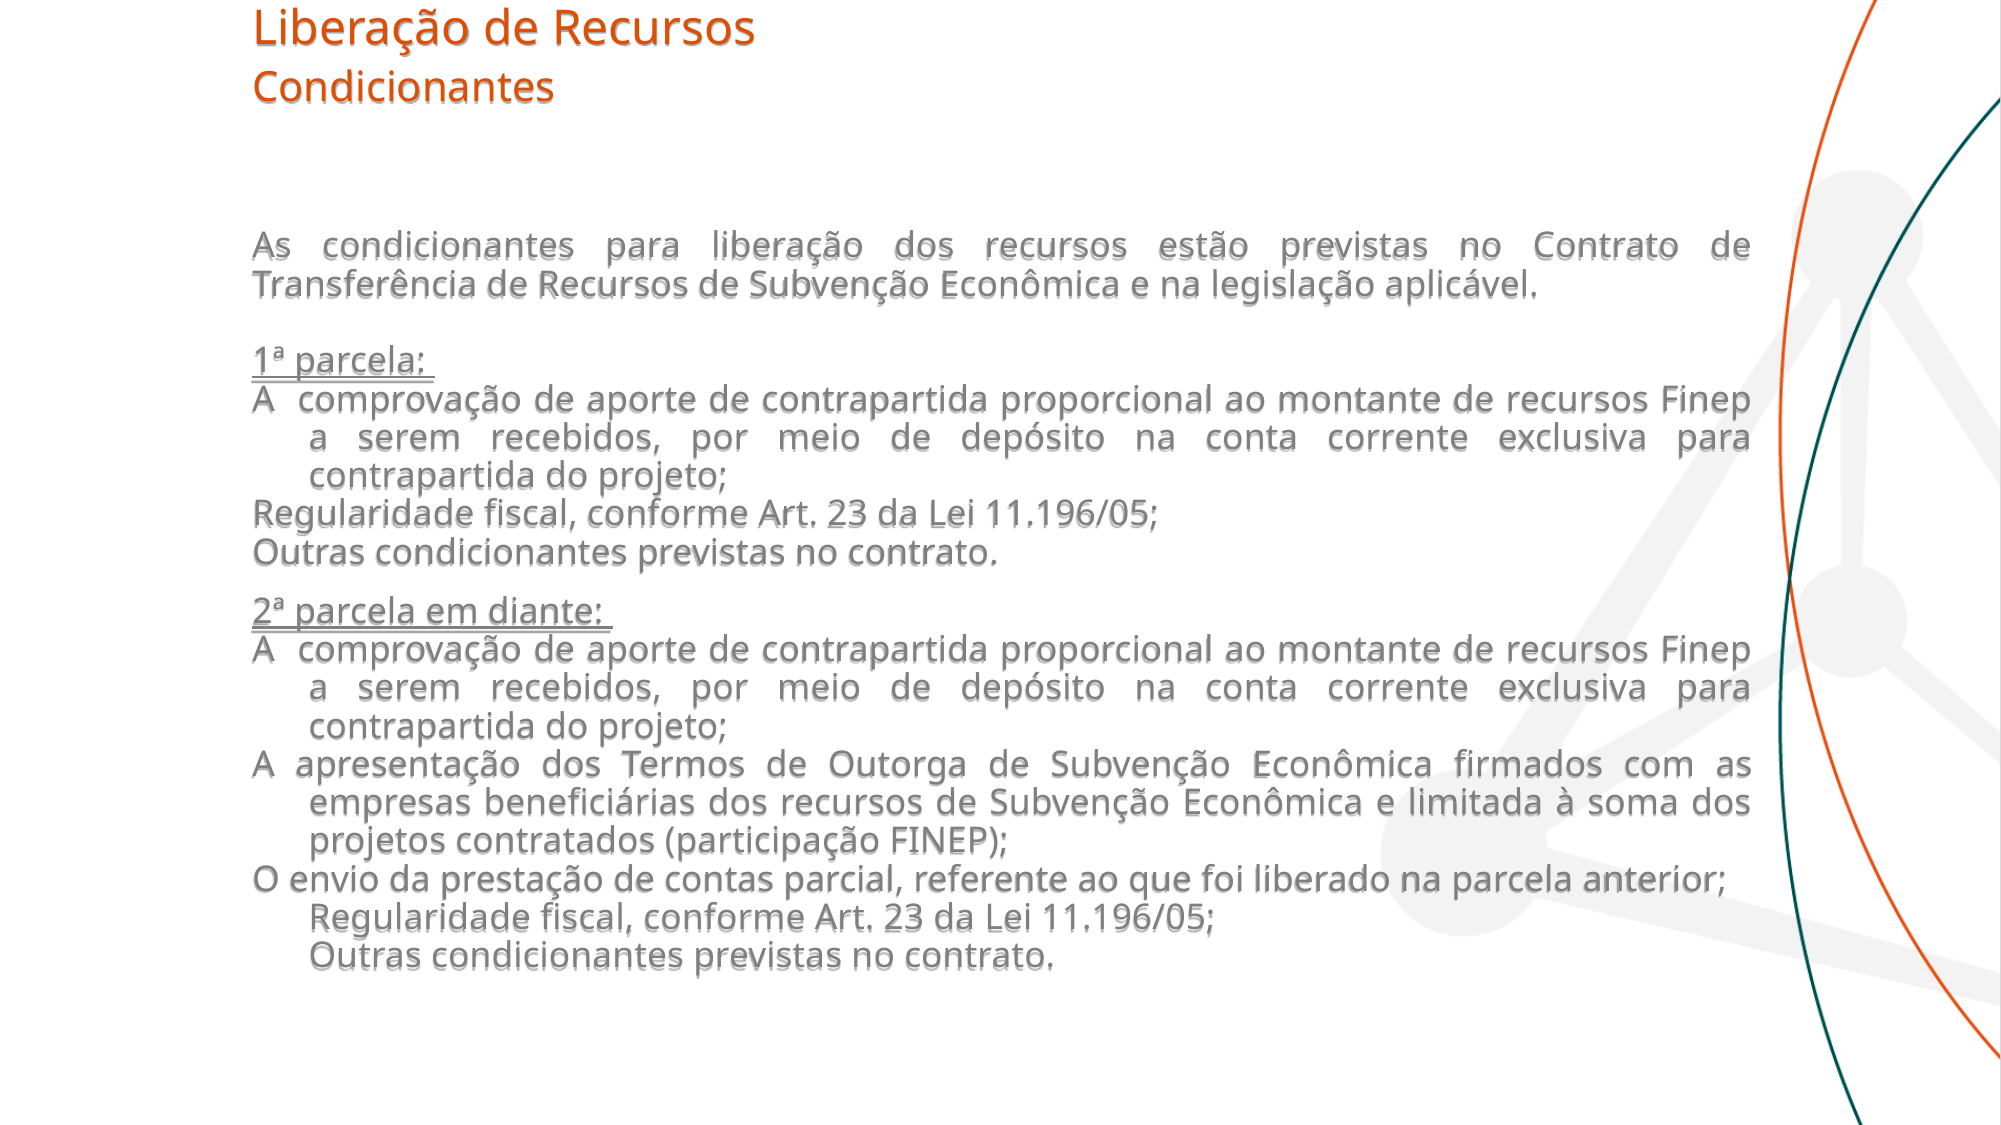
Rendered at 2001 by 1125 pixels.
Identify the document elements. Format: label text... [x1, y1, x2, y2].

text_box As condicionantes para liberação dos recursos estão previstas no Contrato de Transferência de Recursos de Subvenção Econômica e na legislação aplicável. 1ª parcela: A comprovação de aporte de contrapartida proporcional ao montante de recursos Finep a serem recebidos, por meio de depósito na conta corrente exclusiva para contrapartida do projeto; Regularidade fiscal, conforme Art. 23 da Lei 11.196/05; Outras condicionantes previstas no contrato. 2ª parcela em diante: A comprovação de aporte de contrapartida proporcional ao montante de recursos Finep a serem recebidos, por meio de depósito na conta corrente exclusiva para contrapartida do projeto; A apresentação dos Termos de Outorga de Subvenção Econômica firmados com as empresas beneficiárias dos recursos de Subvenção Econômica e limitada à soma dos projetos contratados (participação FINEP); O envio da prestação de contas parcial, referente ao que foi liberado na parcela anterior; Regularidade fiscal, conforme Art. 23 da Lei 11.196/05; Outras condicionantes previstas no contrato. [237, 219, 1768, 1047]
text_box Liberação de Recursos Condicionantes [237, 0, 1250, 155]
